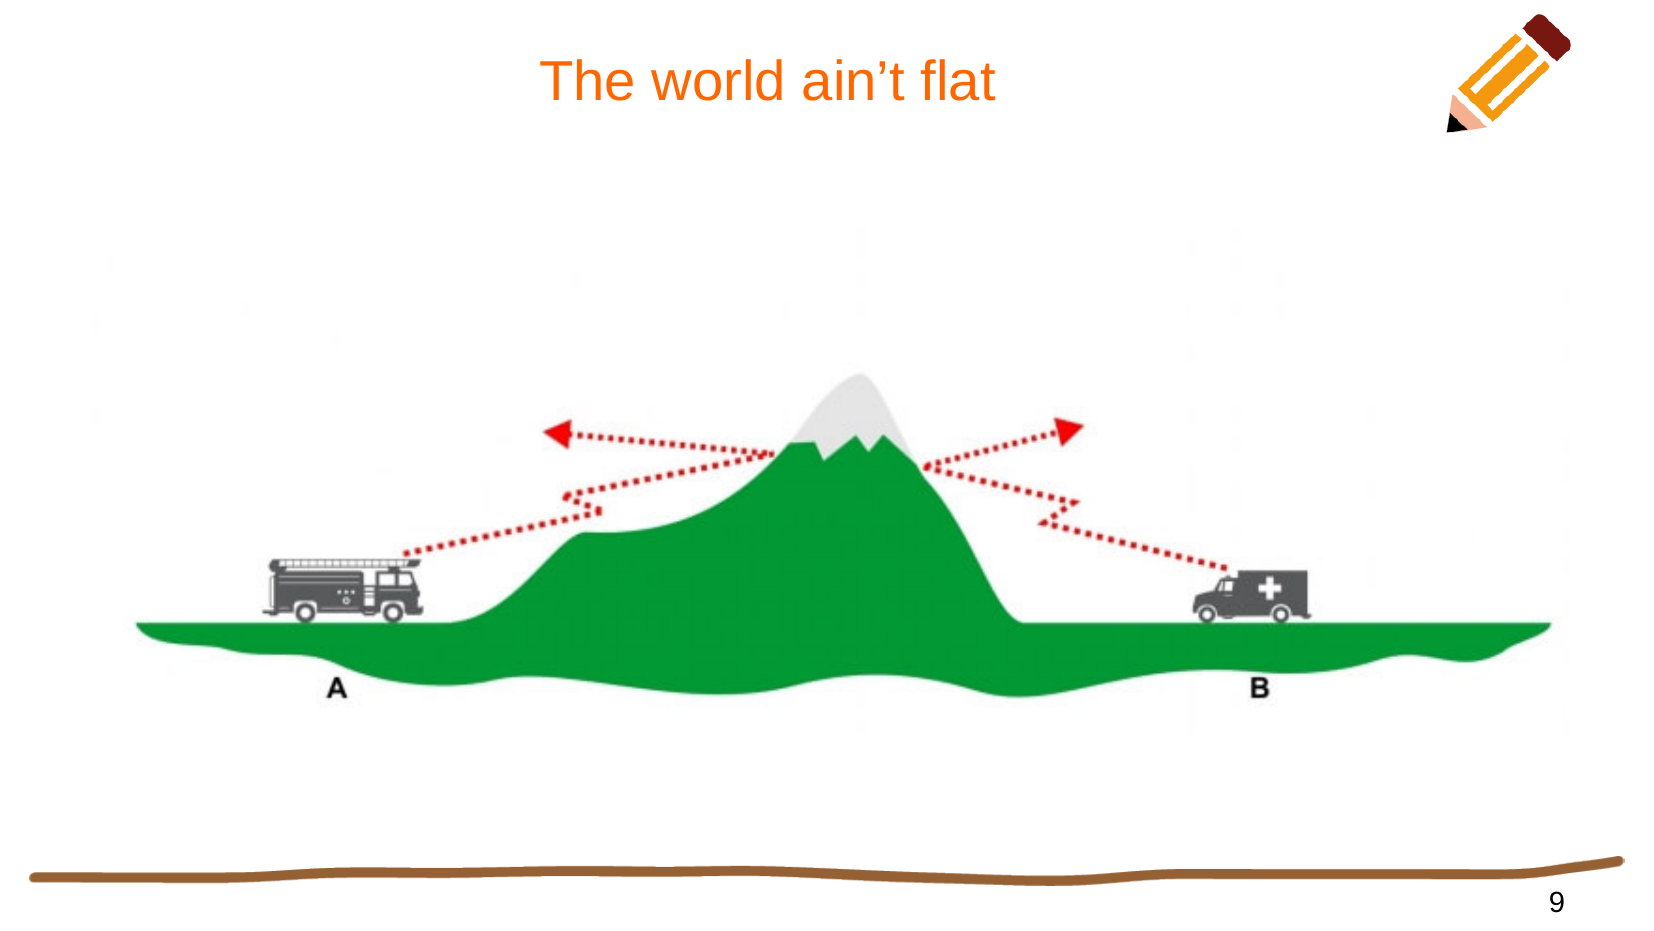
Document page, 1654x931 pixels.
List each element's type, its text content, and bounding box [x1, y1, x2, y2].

picture [92, 227, 1593, 734]
picture [29, 856, 1625, 886]
title The world ain’t flat [88, 29, 1447, 133]
picture [1446, 14, 1571, 133]
